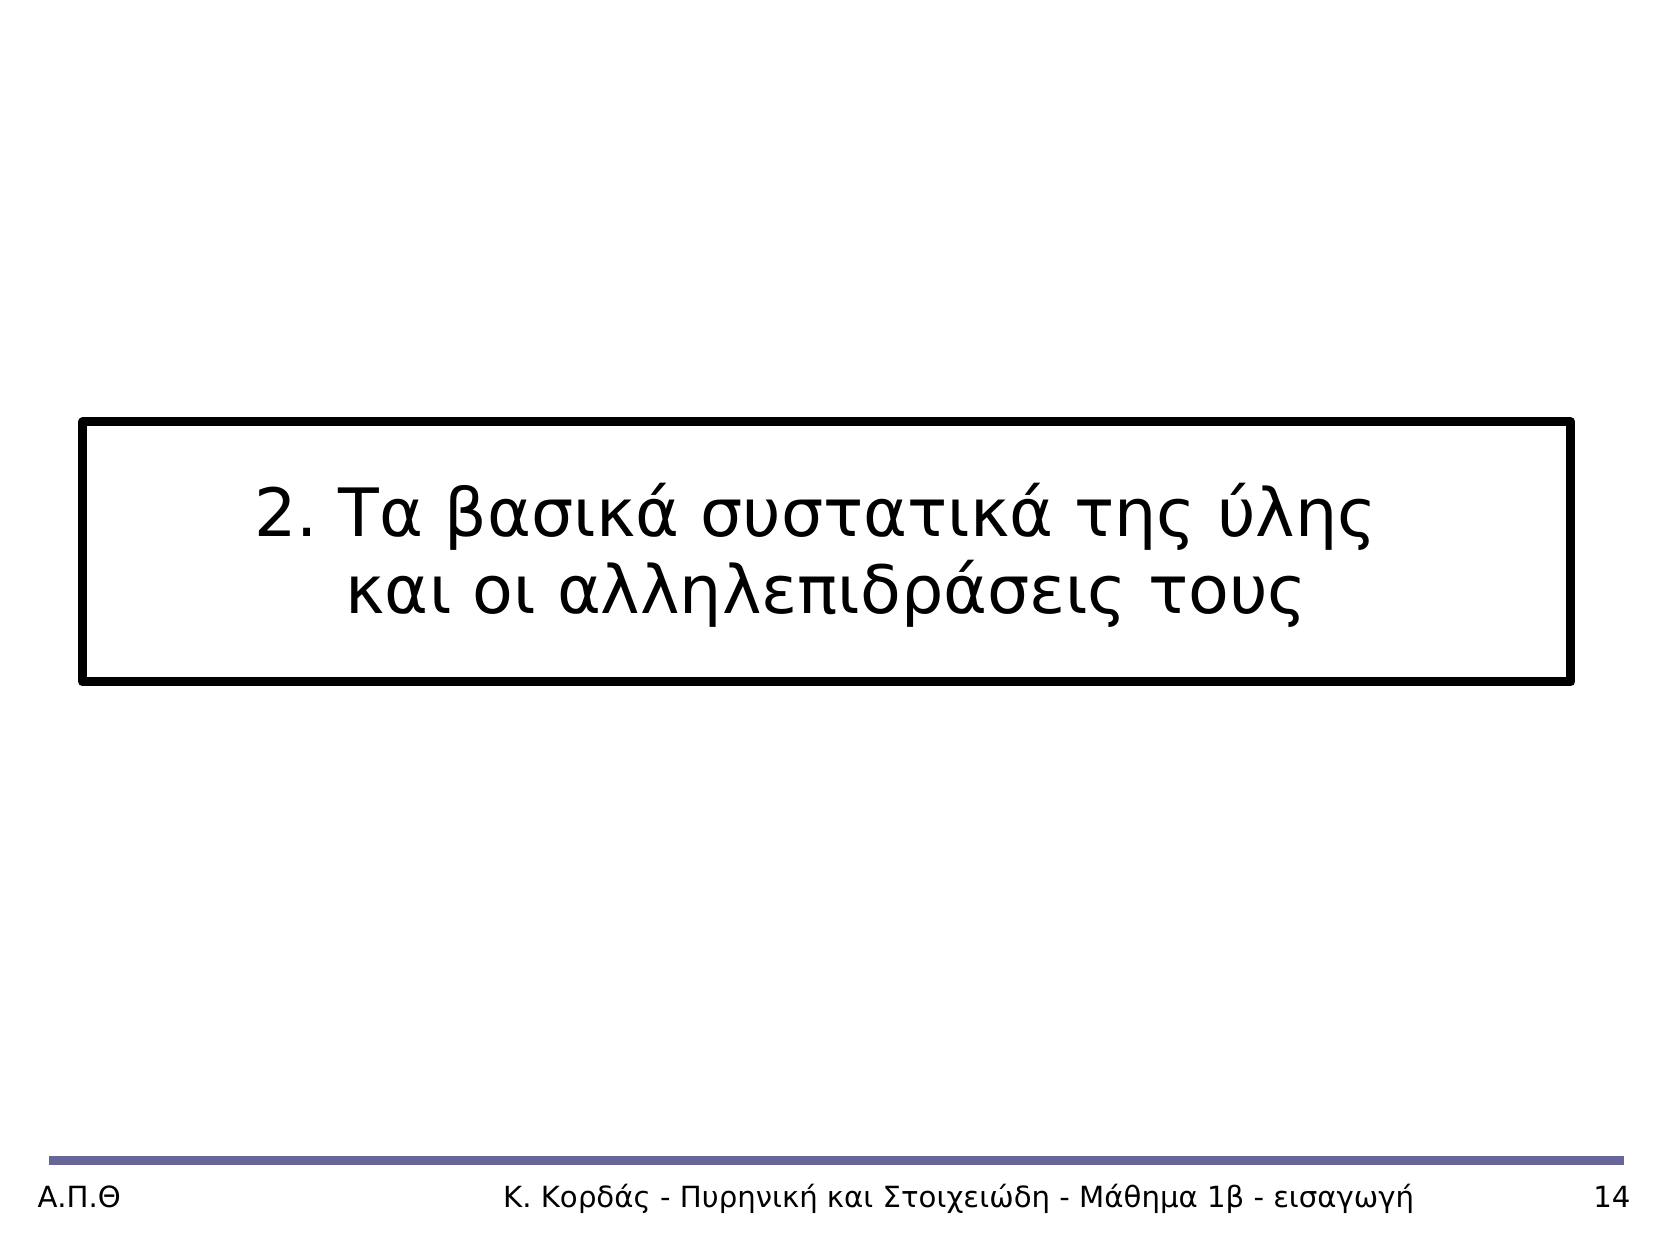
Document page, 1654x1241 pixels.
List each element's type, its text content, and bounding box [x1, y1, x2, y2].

subtitle 2. Τα βασικά συστατικά της ύλης και οι αλληλεπιδράσεις τους [82, 421, 1571, 682]
